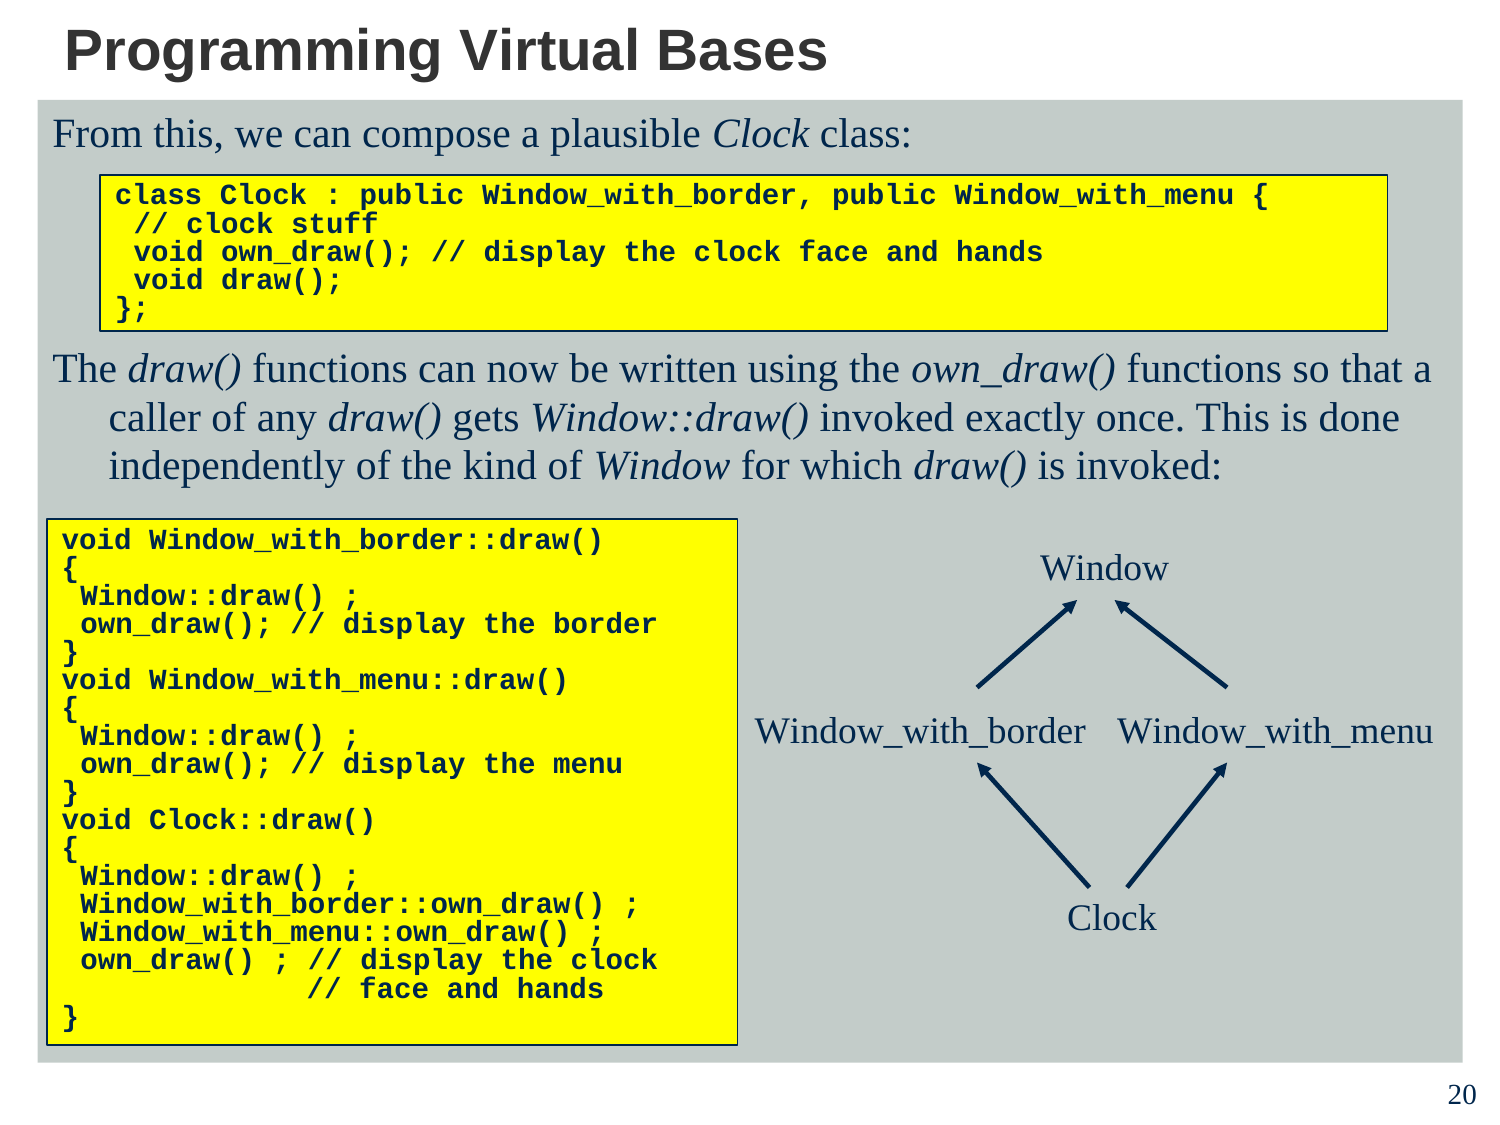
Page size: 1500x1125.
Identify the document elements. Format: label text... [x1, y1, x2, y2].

text_box Window [1025, 537, 1185, 598]
text_box Window_with_border [739, 699, 1102, 761]
title Programming Virtual Bases [50, 0, 1450, 91]
text_box Clock [1052, 887, 1172, 948]
text_box class Clock : public Window_with_border, public Window_with_menu { // clock stuff void own_draw(); // display the clock face and hands void draw(); }; [99, 174, 1388, 338]
text_box void Window_with_border::draw() { Window::draw() ; own_draw(); // display the border } void Window_with_menu::draw() { Window::draw() ; own_draw(); // display the menu } void Clock::draw() { Window::draw() ; Window_with_border::own_draw() ; Window_with_menu::own_draw() ; own_draw() ; // display the clock // face and hands } [46, 519, 738, 1082]
text_box Window_with_menu [1102, 699, 1449, 761]
list From this, we can compose a plausible Clock class: The draw() functions can now be written using the own_draw() functions so that a caller of any draw() gets Window::draw() invoked exactly once. This is done independently of the kind of Window for which draw() is invoked: [37, 99, 1463, 1063]
